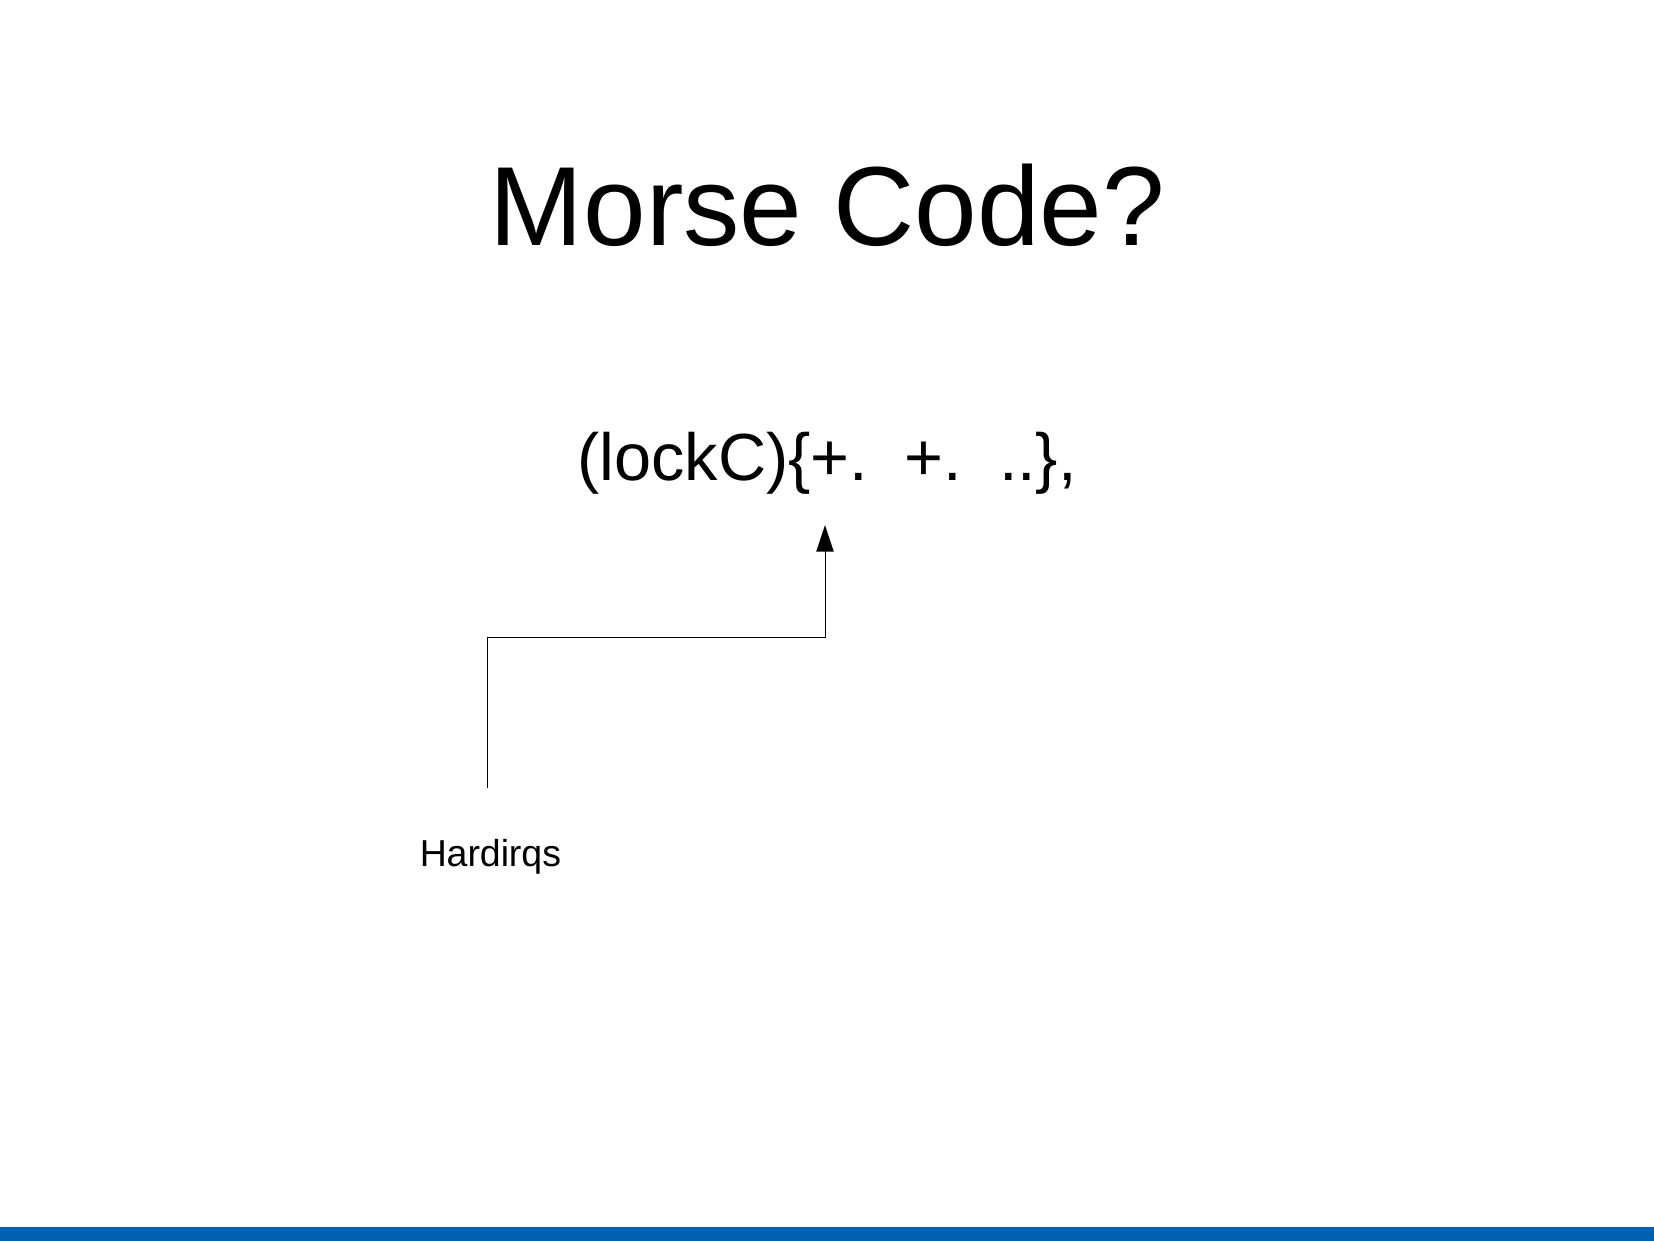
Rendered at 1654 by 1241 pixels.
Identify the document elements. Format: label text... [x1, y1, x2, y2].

text_box (lockC){+. +. ..}, [562, 412, 1126, 503]
title Morse Code? [121, 110, 1534, 303]
text_box Hardirqs [405, 825, 576, 882]
